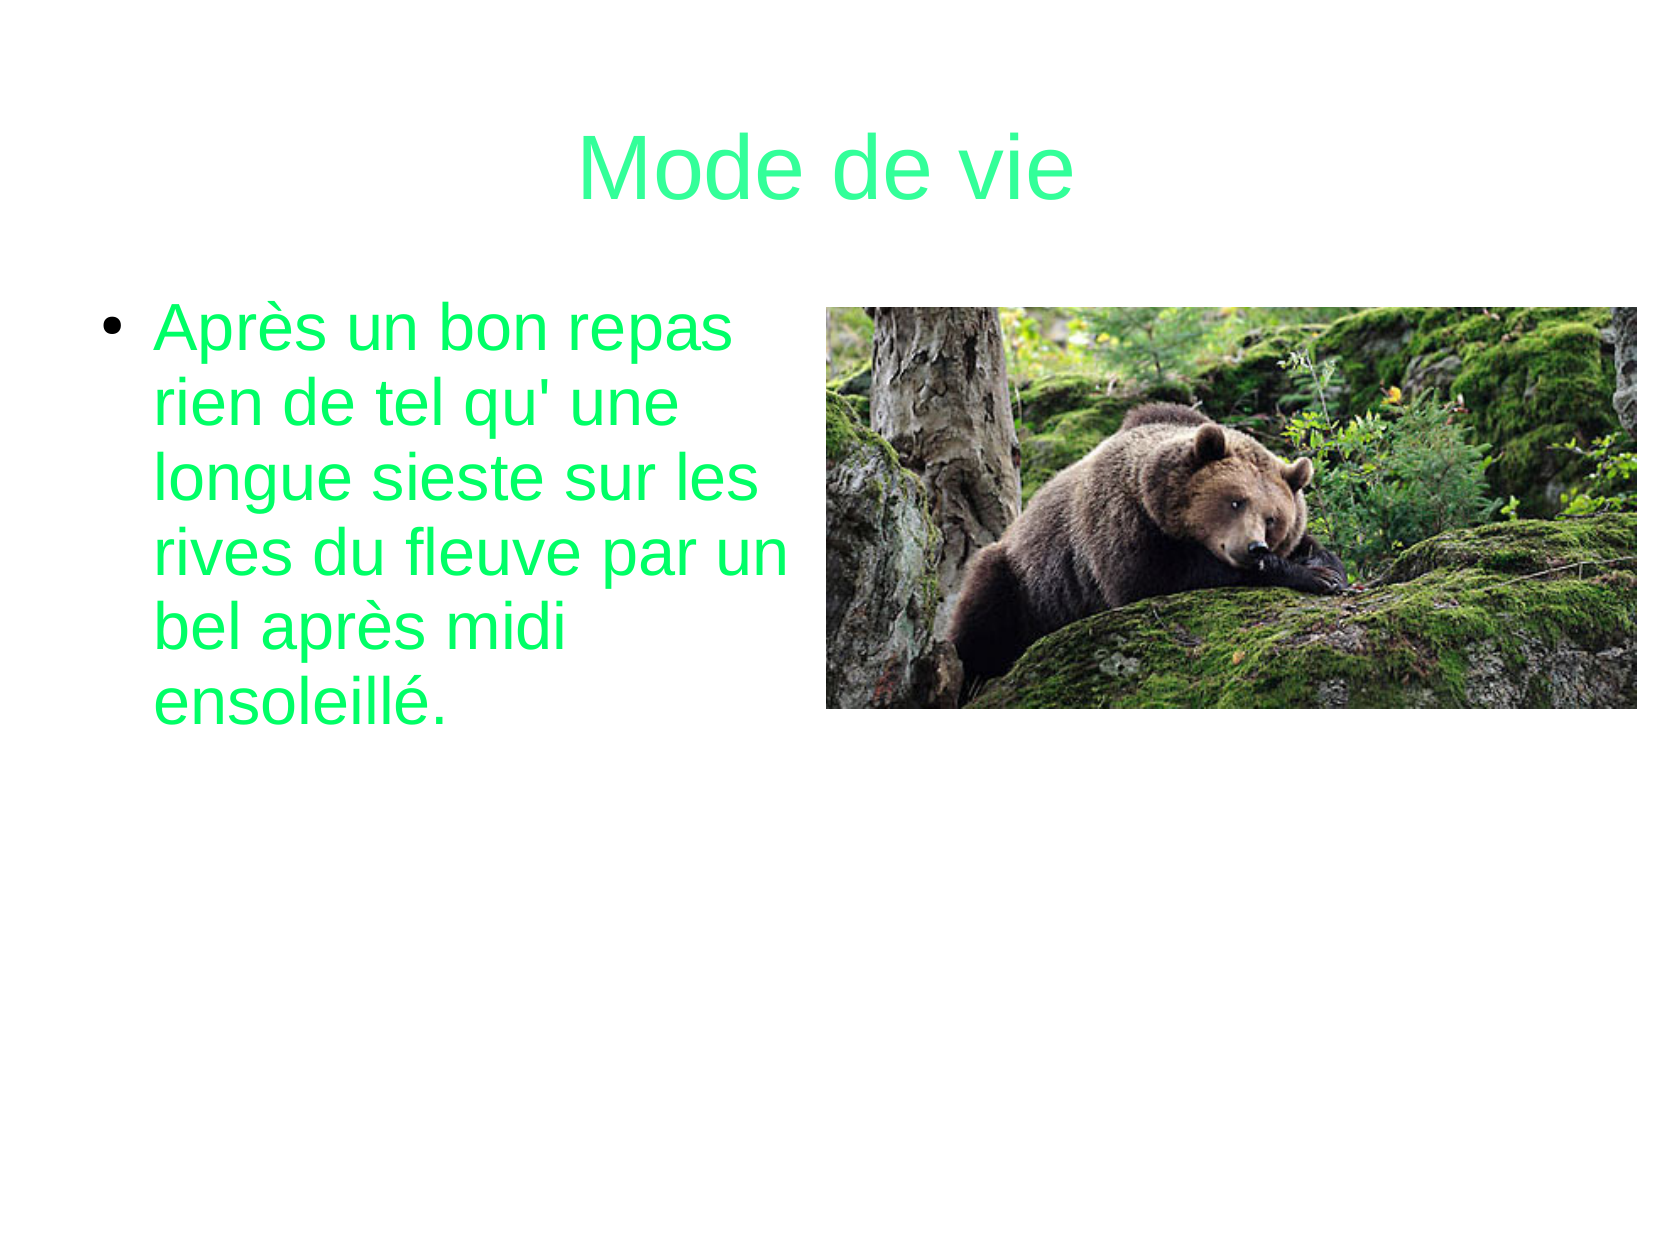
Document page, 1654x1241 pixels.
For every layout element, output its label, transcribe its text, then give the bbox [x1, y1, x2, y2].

picture [826, 307, 1637, 709]
title Mode de vie [82, 64, 1571, 272]
list Après un bon repas rien de tel qu' une longue sieste sur les rives du fleuve par un bel après midi ensoleillé. [82, 290, 809, 1010]
